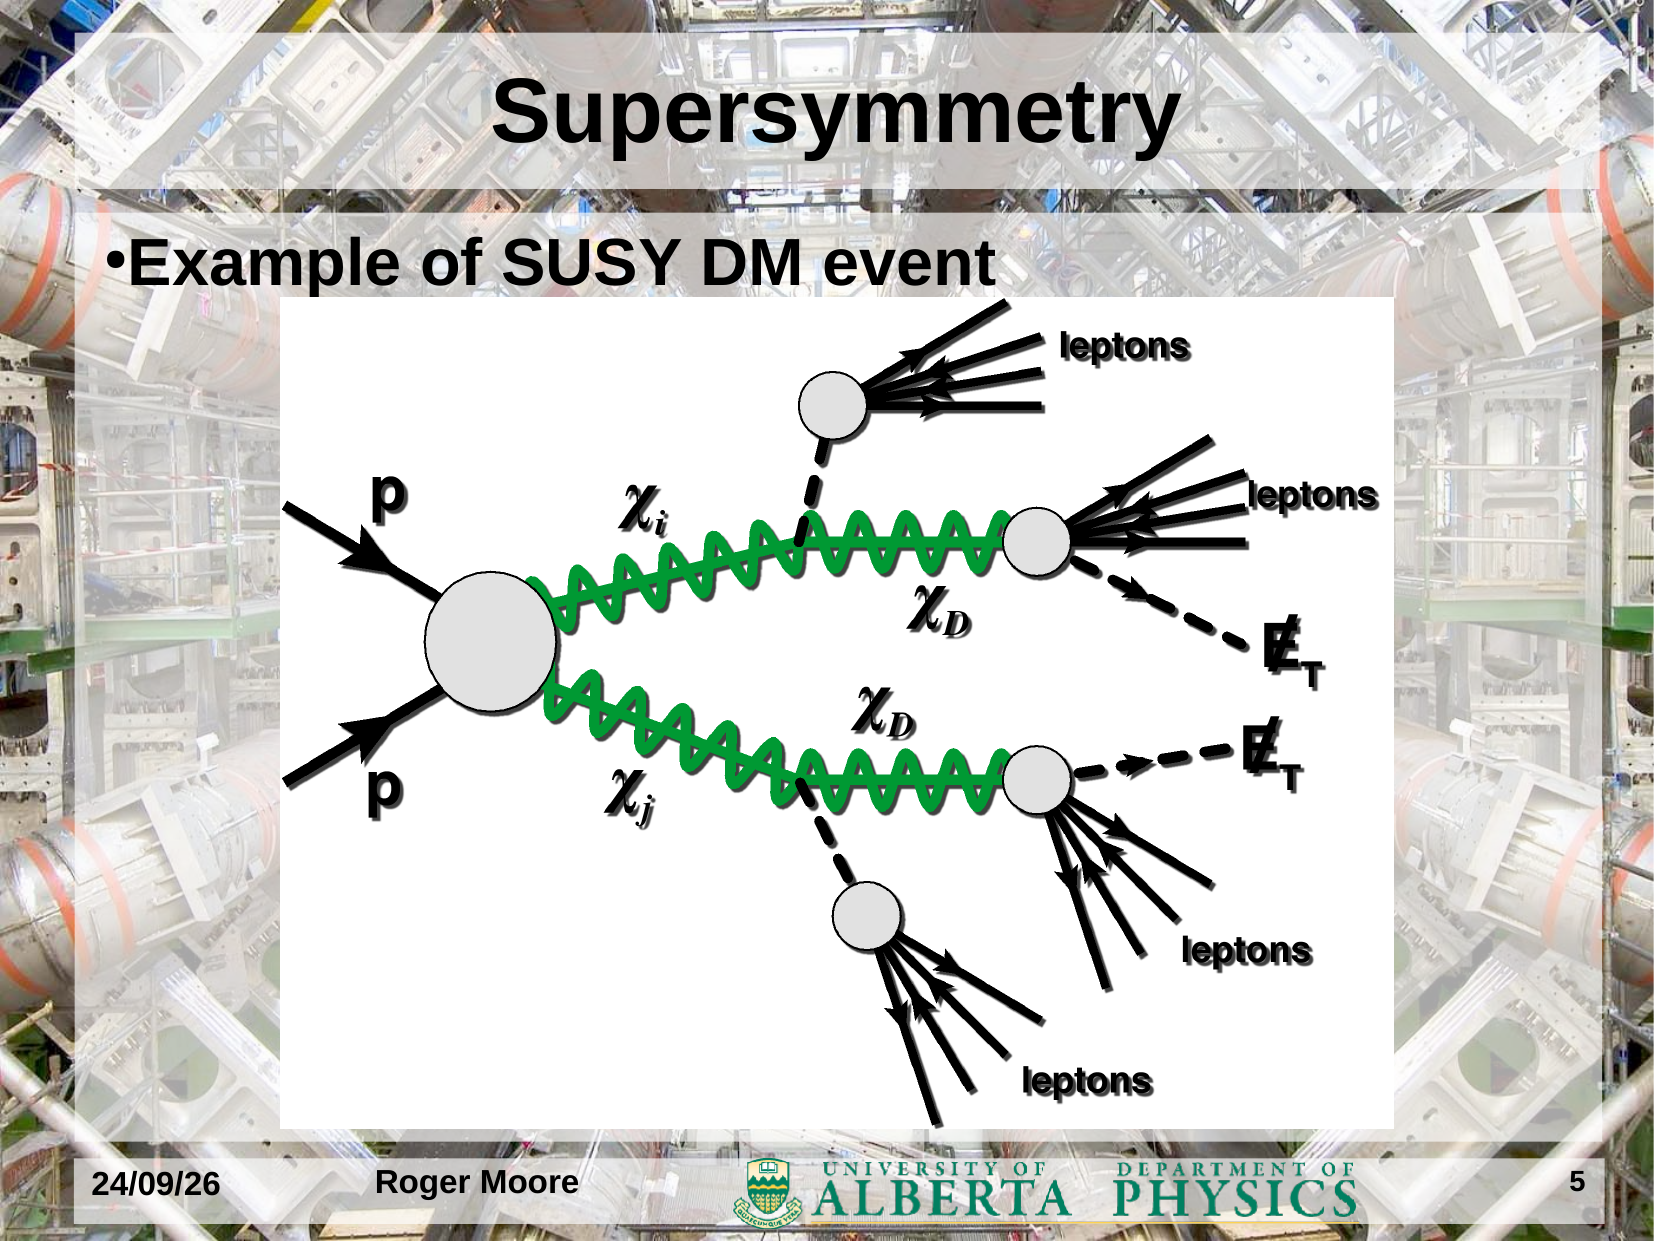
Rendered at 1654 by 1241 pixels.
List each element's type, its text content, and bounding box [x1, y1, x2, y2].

picture [0, 0, 1654, 1241]
title Supersymmetry [74, 32, 1600, 189]
list Example of SUSY DM event [74, 212, 1603, 1142]
